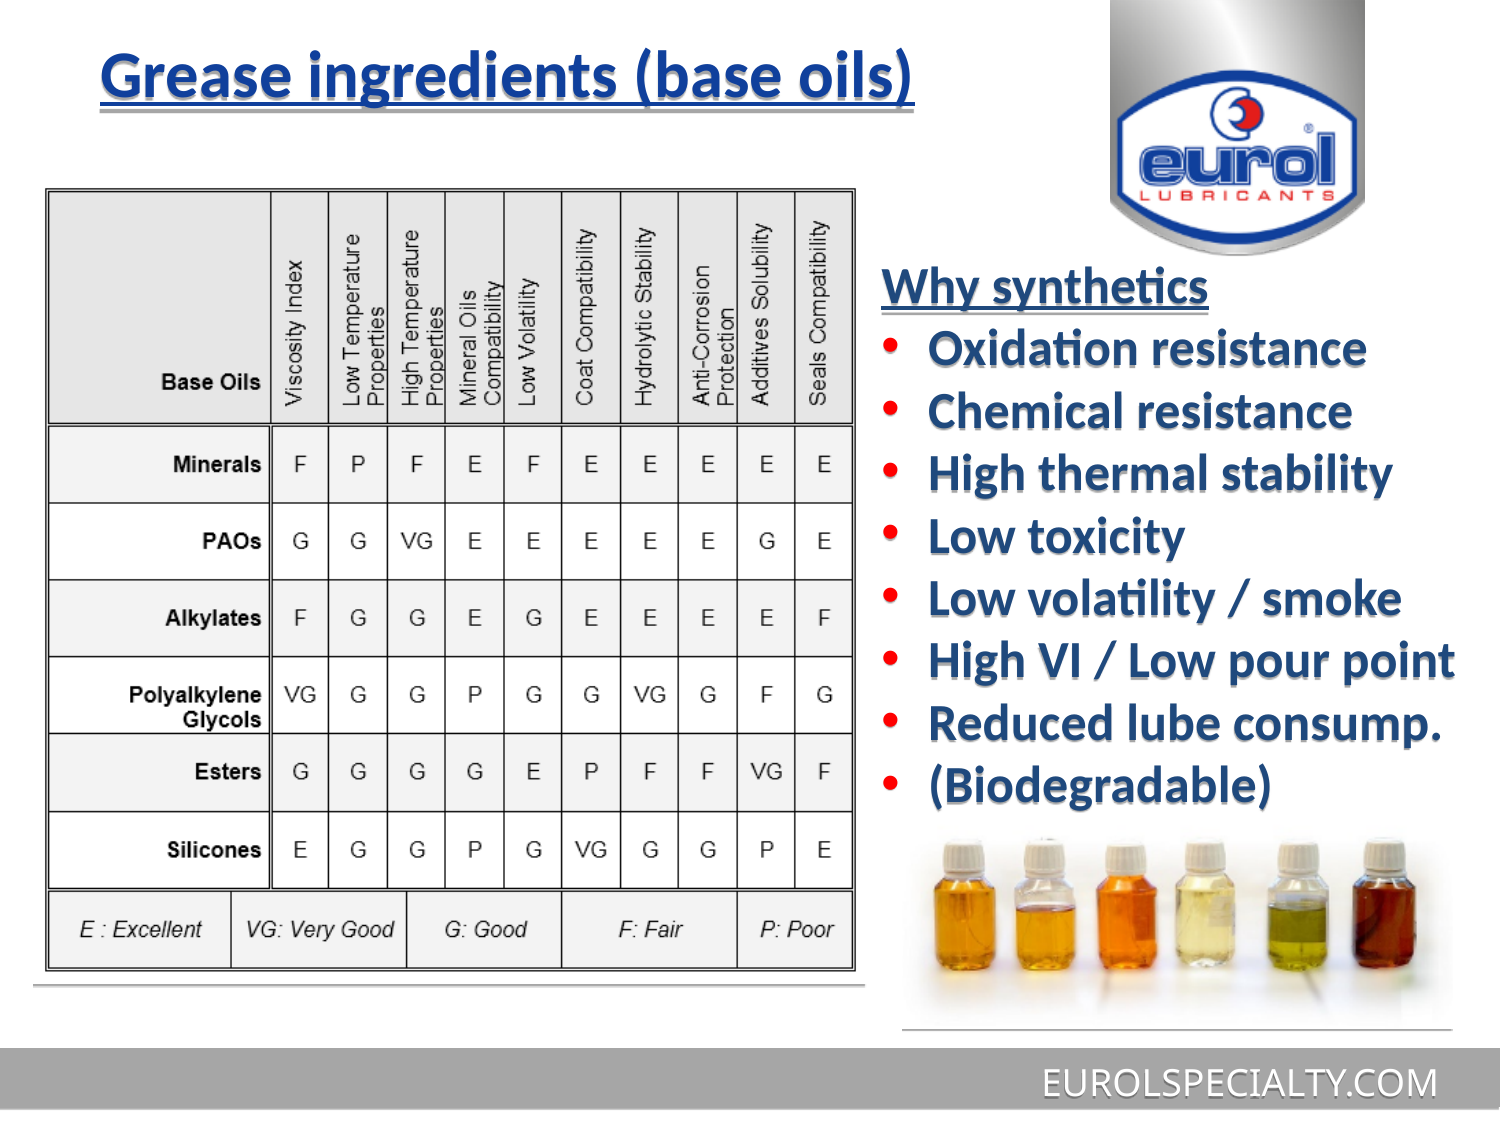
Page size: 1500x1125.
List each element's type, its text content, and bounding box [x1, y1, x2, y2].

picture [902, 916, 1453, 1029]
text_box Grease ingredients (base oils) [100, 30, 1058, 141]
text_box Why synthetics Oxidation resistance Chemical resistance High thermal stability Low toxicity Low volatility / smoke High VI / Low pour point Reduced lube consump. (Biodegradable) [866, 243, 1500, 916]
picture [33, 176, 867, 984]
